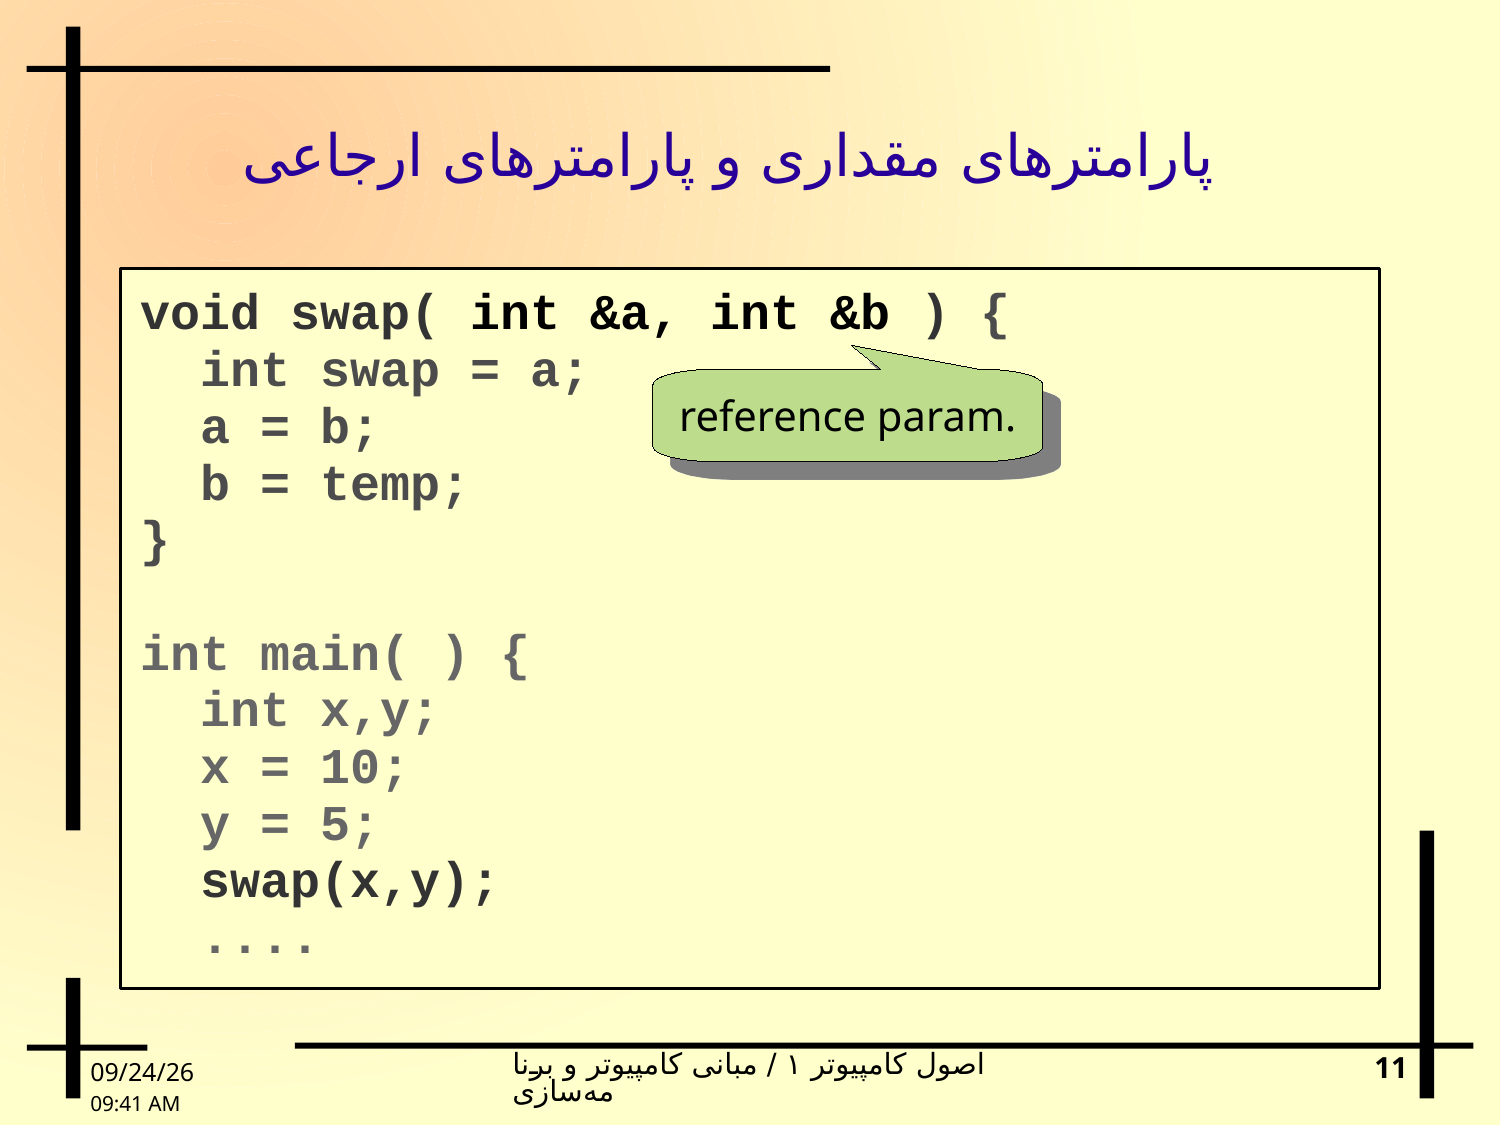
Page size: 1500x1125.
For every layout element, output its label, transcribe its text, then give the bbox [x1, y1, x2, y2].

title پارامترهای مقداری و پارامترهای ارجاعی [113, 96, 1344, 217]
text_box reference param. [652, 345, 1043, 462]
list void swap( int &a, int &b ) { int swap = a; a = b; b = temp; } int main( ) { int x,y; x = 10; y = 5; swap(x,y); .... [120, 268, 1380, 989]
